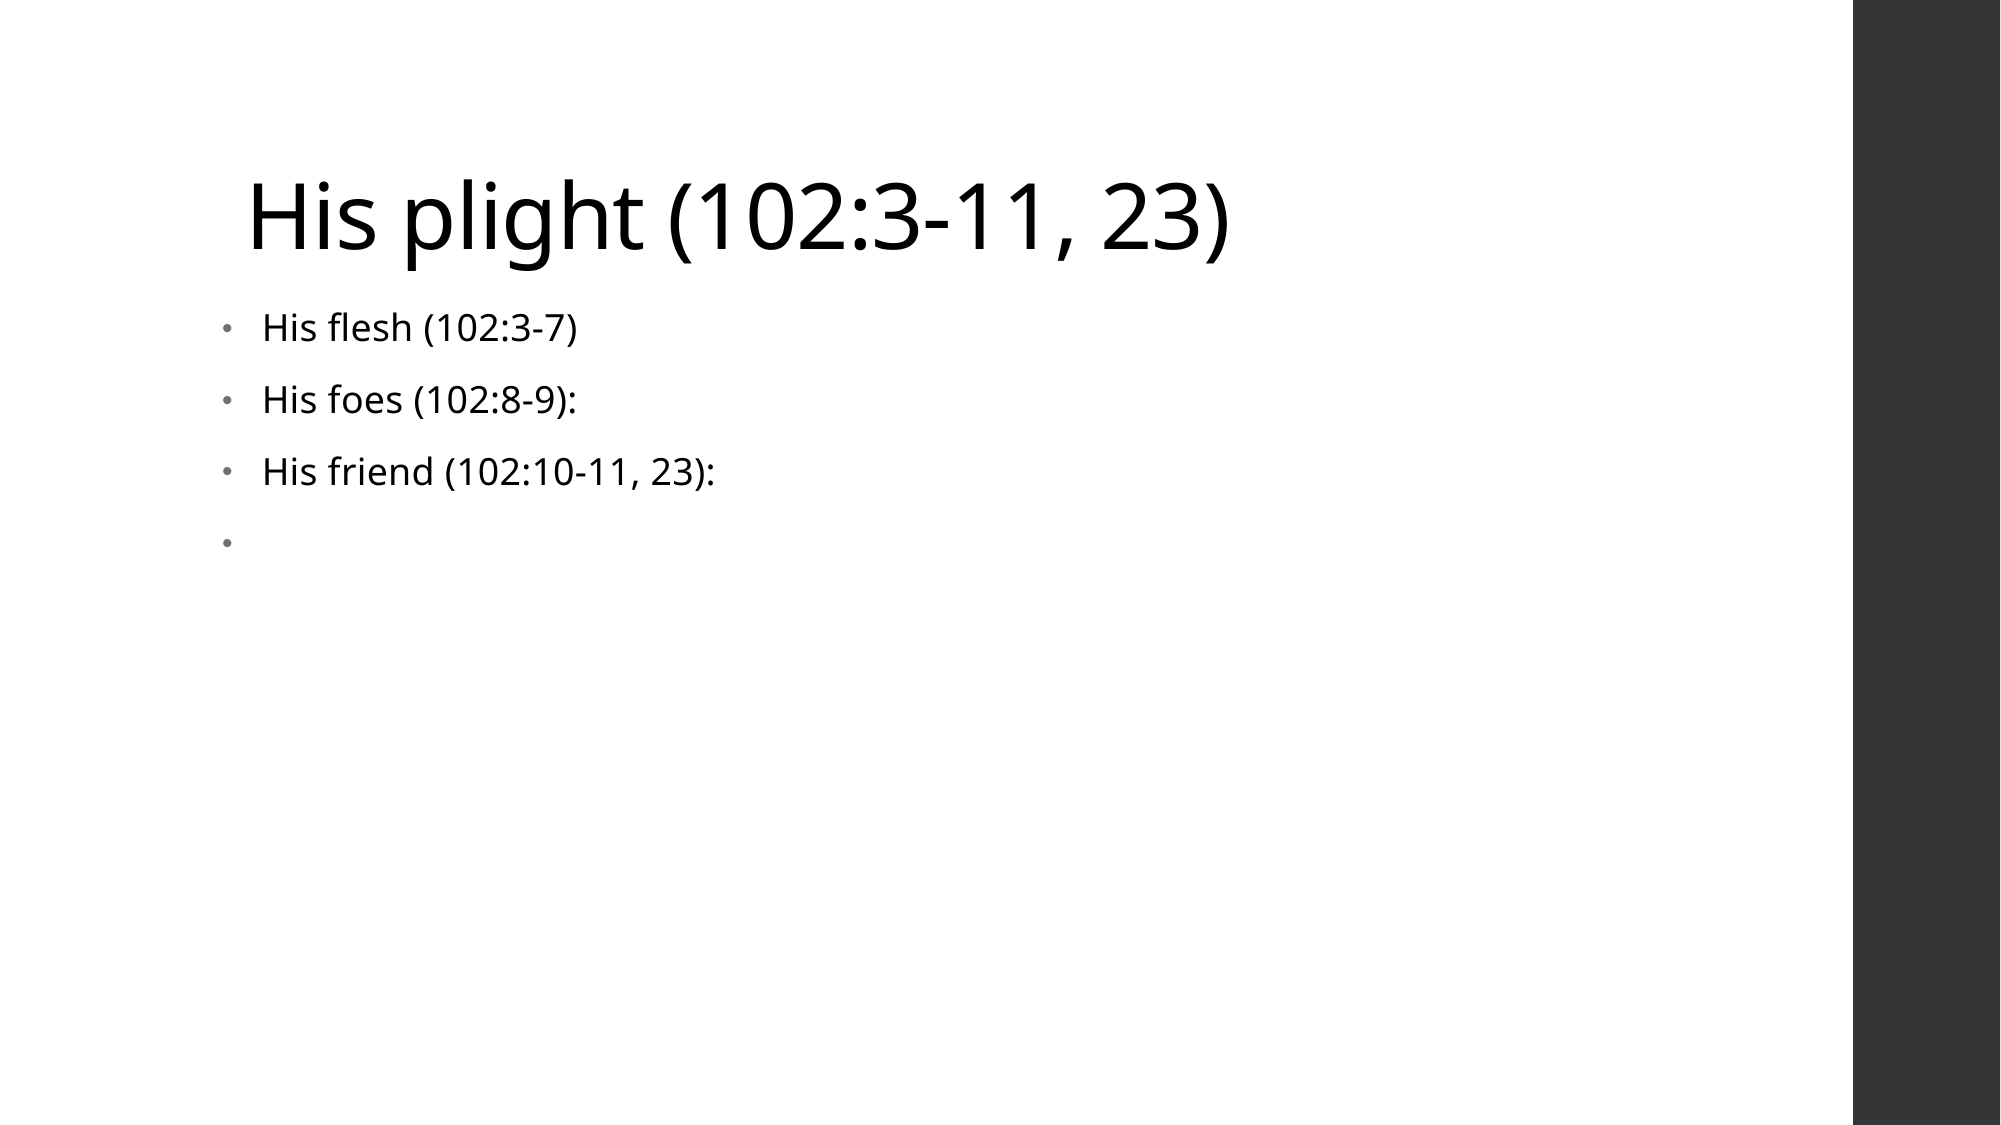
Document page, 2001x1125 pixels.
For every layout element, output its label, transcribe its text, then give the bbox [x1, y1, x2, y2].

title His plight (102:3-11, 23) [206, 60, 1797, 278]
list His flesh (102:3-7) His foes (102:8-9): His friend (102:10-11, 23): [206, 299, 1617, 1014]
